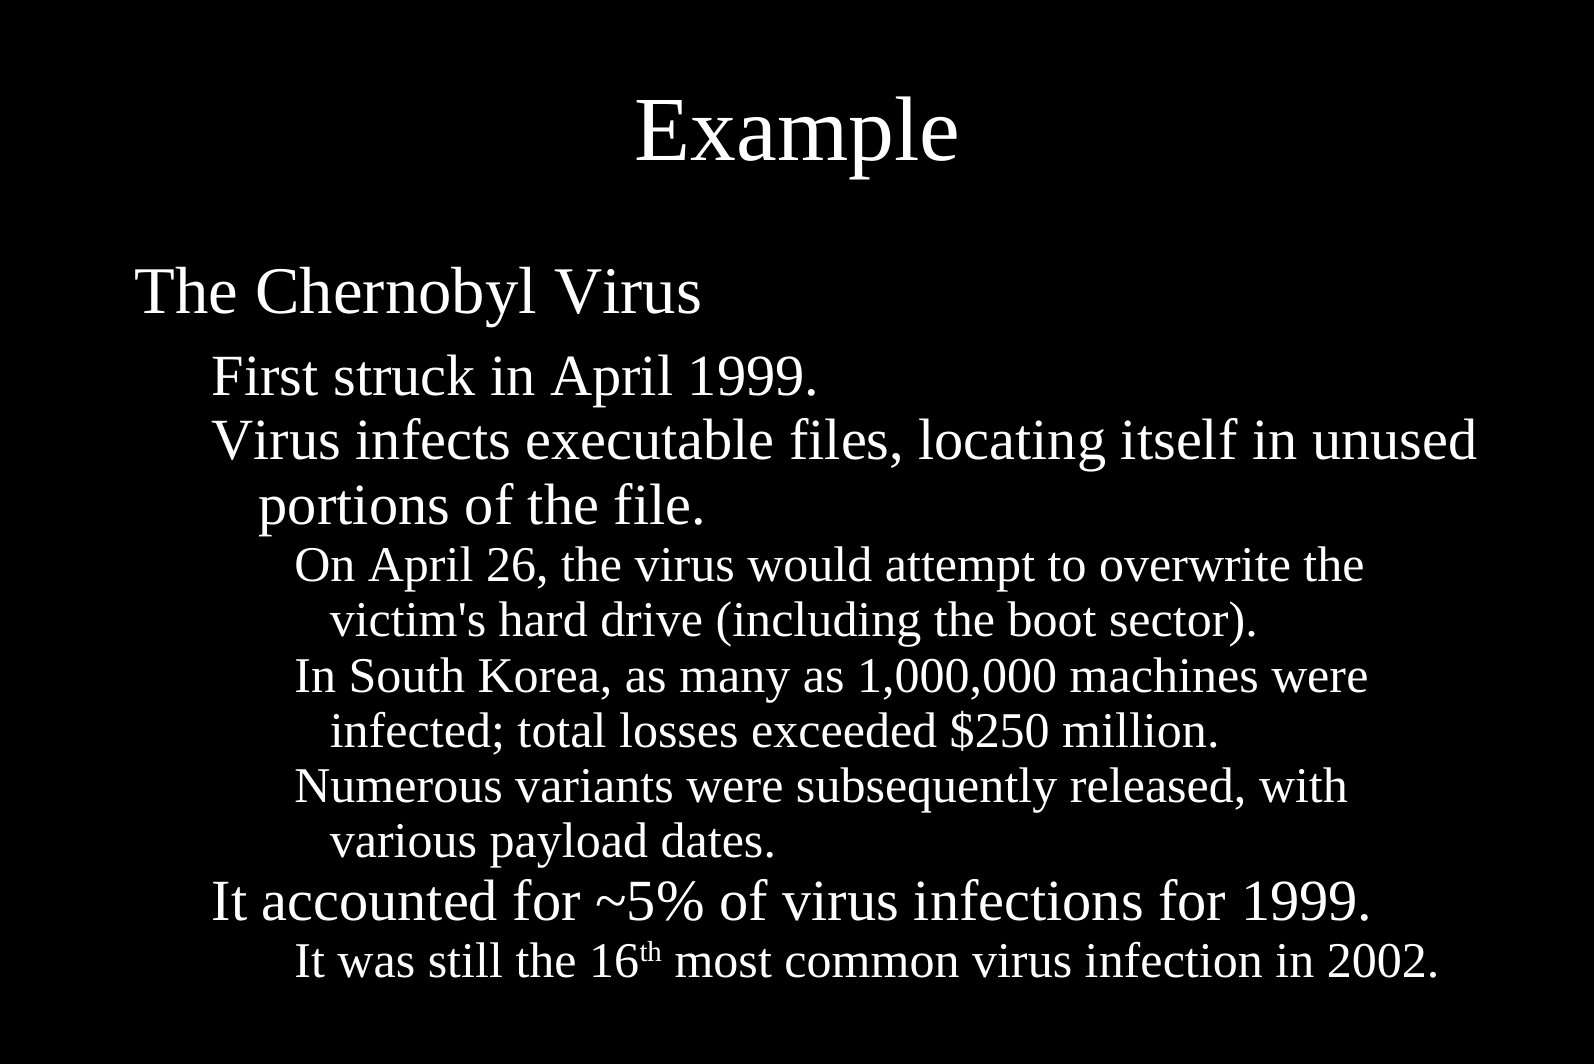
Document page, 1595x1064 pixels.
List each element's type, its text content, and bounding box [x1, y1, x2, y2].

list The Chernobyl Virus First struck in April 1999. Virus infects executable files, locating itself in unused portions of the file. On April 26, the virus would attempt to overwrite the victim's hard drive (including the boot sector). In South Korea, as many as 1,000,000 machines were infected; total losses exceeded $250 million. Numerous variants were subsequently released, with various payload dates. It accounted for ~5% of virus infections for 1999. It was still the 16th most common virus infection in 2002. [117, 254, 1479, 1064]
title Example [117, 40, 1479, 219]
